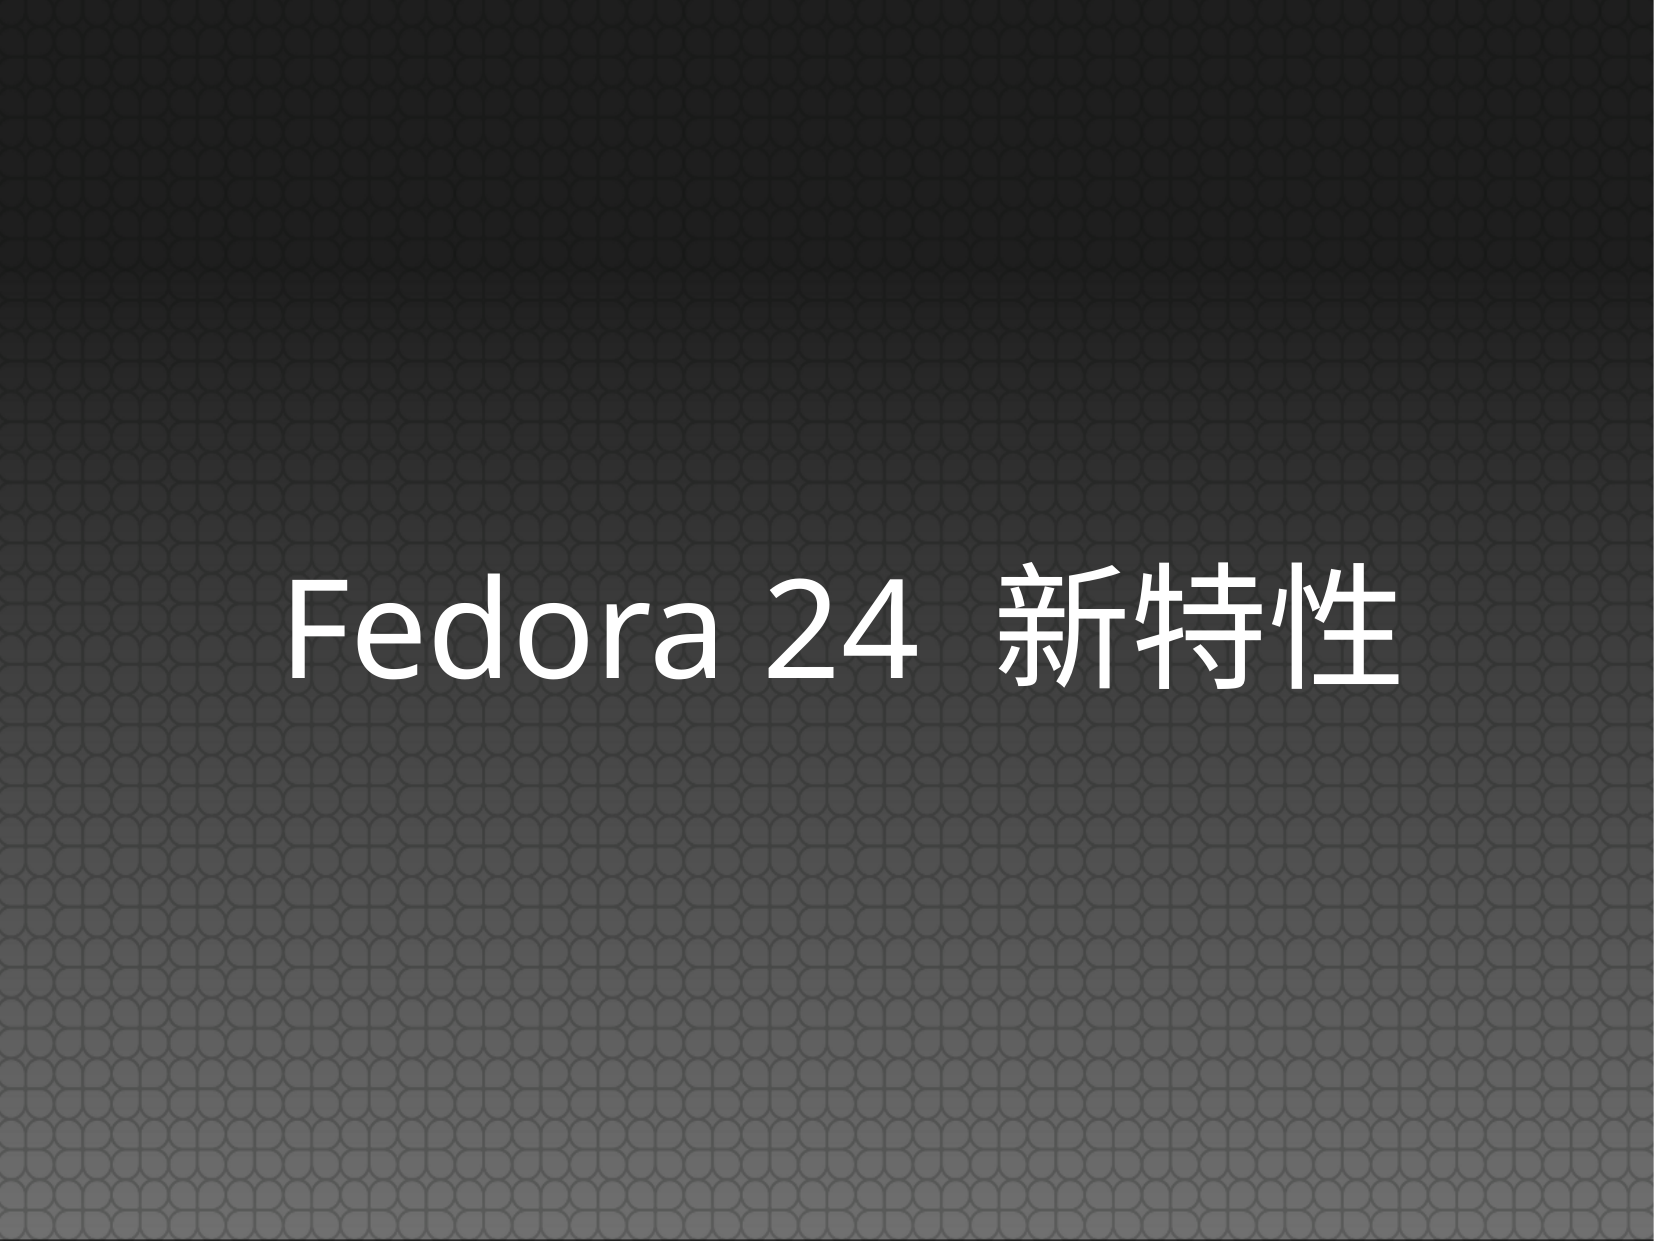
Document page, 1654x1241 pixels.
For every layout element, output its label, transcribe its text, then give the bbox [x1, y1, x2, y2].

title Fedora 24 新特性 [0, 479, 1637, 759]
picture [0, 0, 1654, 1241]
